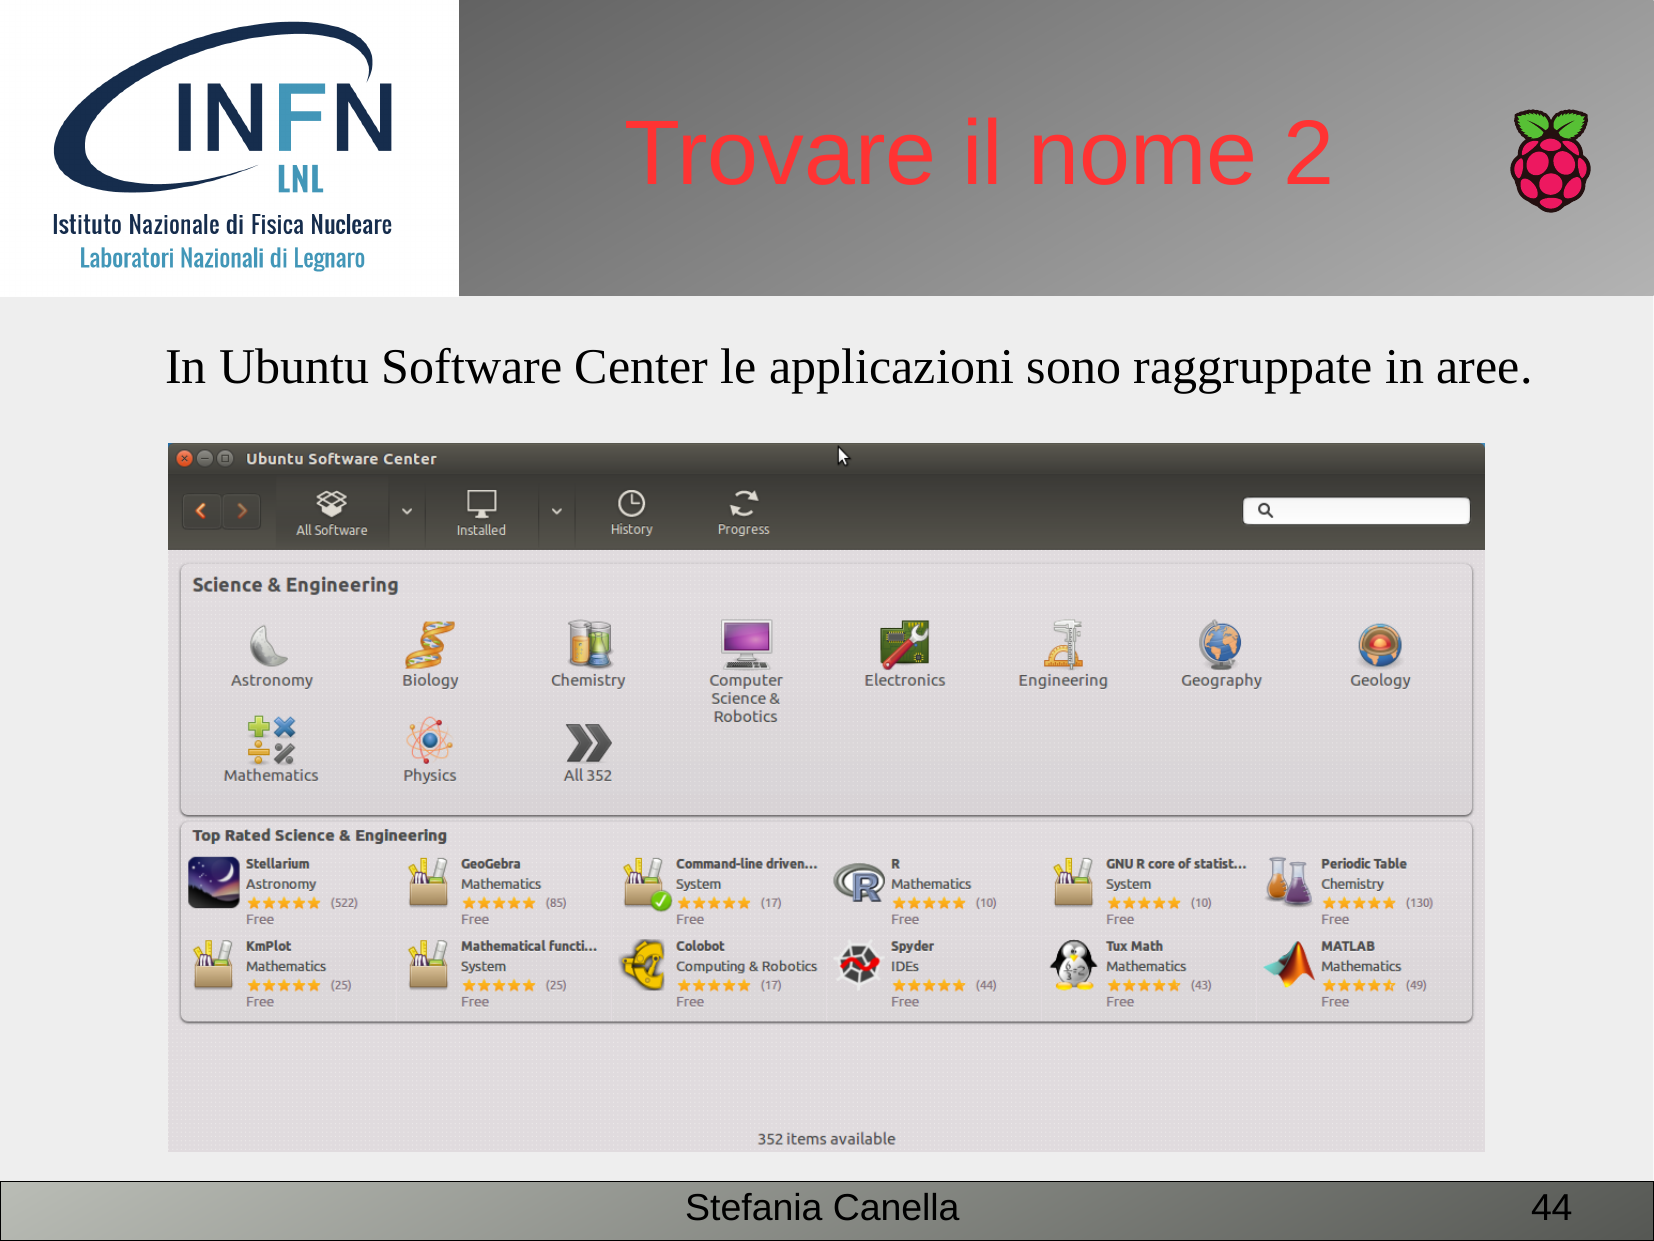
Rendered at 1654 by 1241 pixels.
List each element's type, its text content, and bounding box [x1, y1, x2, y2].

text_box [459, 0, 1654, 296]
text_box [0, 1181, 670, 1241]
text_box <number> [1516, 1178, 1654, 1241]
text_box Stefania Canella [670, 1178, 984, 1241]
text_box [984, 1181, 1516, 1241]
title Trovare il nome 2 [459, 49, 1571, 257]
picture [168, 443, 1485, 1152]
picture [0, 0, 459, 297]
text_box In Ubuntu Software Center le applicazioni sono raggruppate in aree. [105, 327, 1548, 407]
